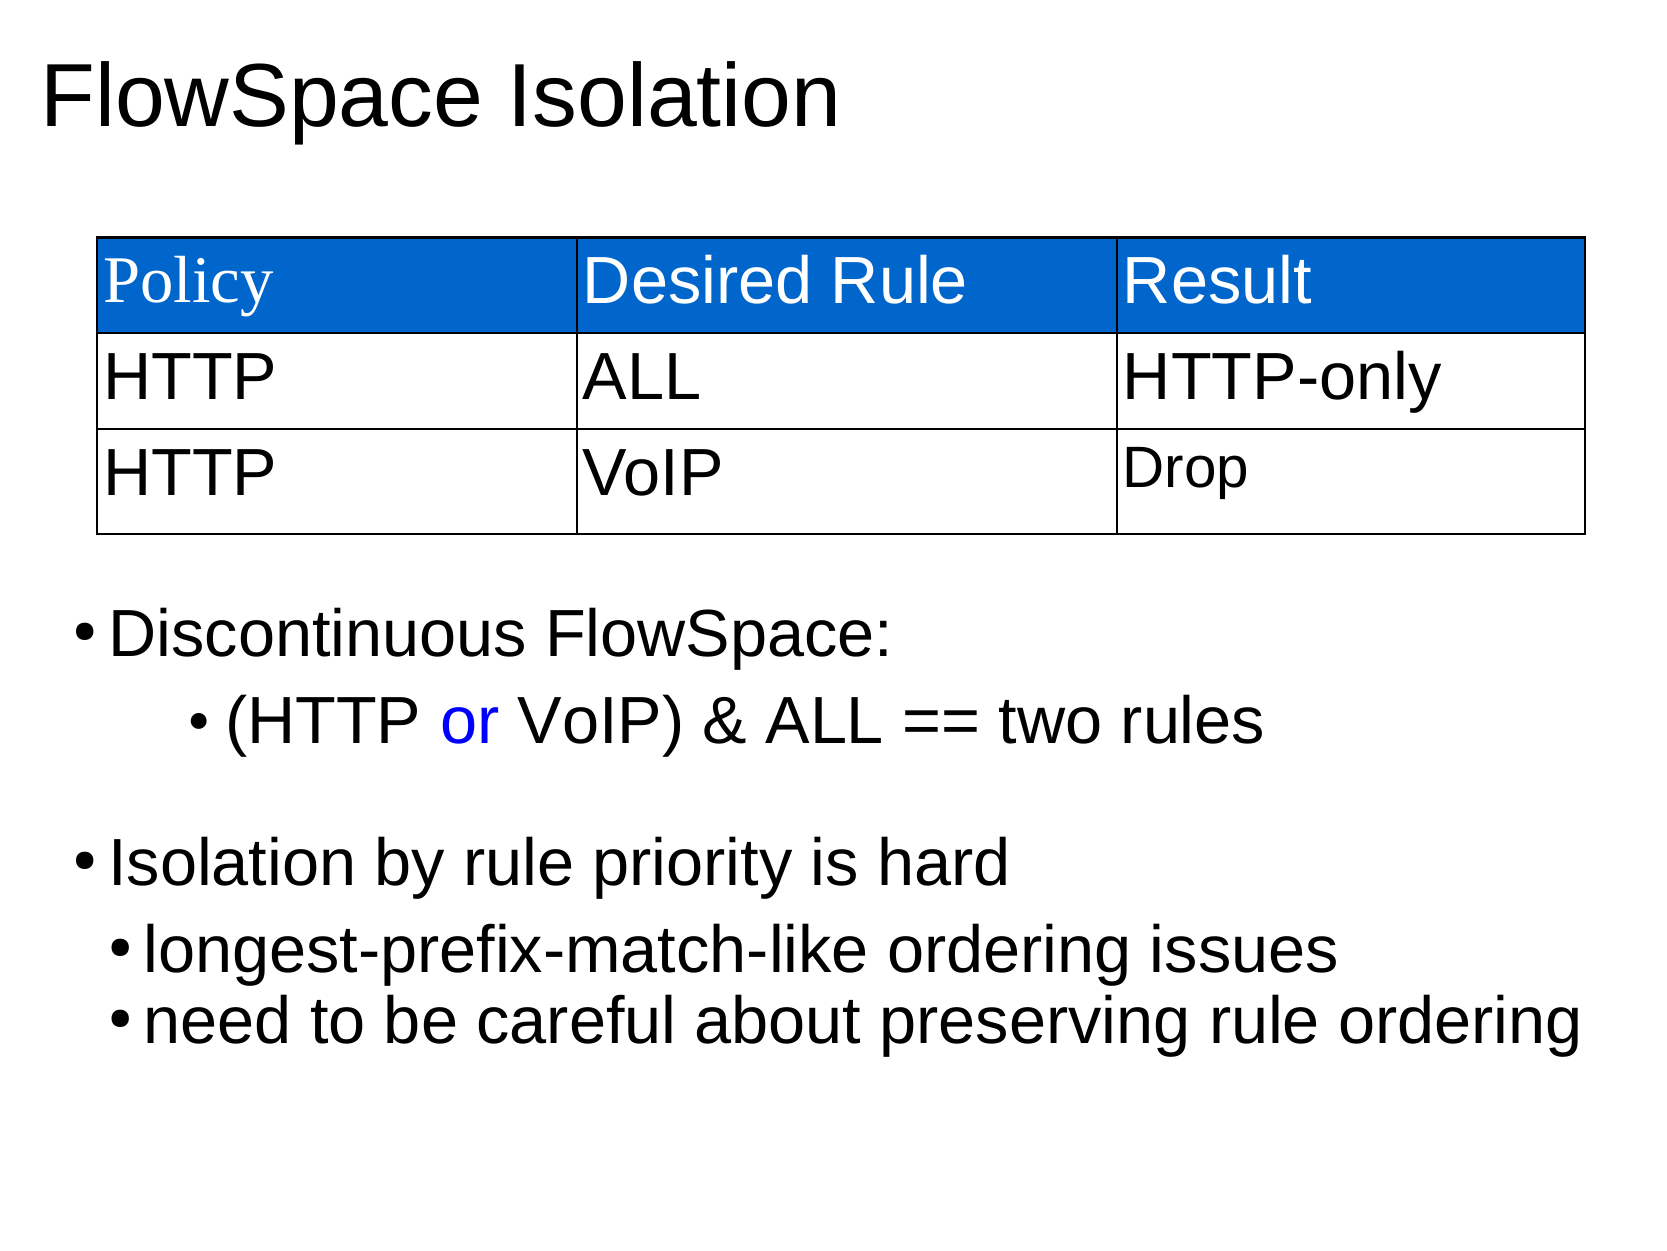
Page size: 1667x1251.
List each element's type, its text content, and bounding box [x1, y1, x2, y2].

table_cell Drop [1118, 430, 1584, 533]
table_header Desired Rule [578, 239, 1116, 332]
table_cell HTTP [98, 430, 576, 533]
table_cell HTTP [98, 334, 576, 428]
list Discontinuous FlowSpace: (HTTP or VoIP) & ALL == two rules Isolation by rule priority is hard longest-prefix-match-like ordering issues need to be careful about preserving rule ordering [37, 525, 1613, 1238]
table_cell VoIP [578, 430, 1116, 533]
table_header Result [1118, 239, 1584, 332]
table_cell HTTP-only [1118, 334, 1584, 428]
table_header Policy [98, 239, 576, 332]
table_cell ALL [578, 334, 1116, 428]
title FlowSpace Isolation [40, 50, 1627, 201]
